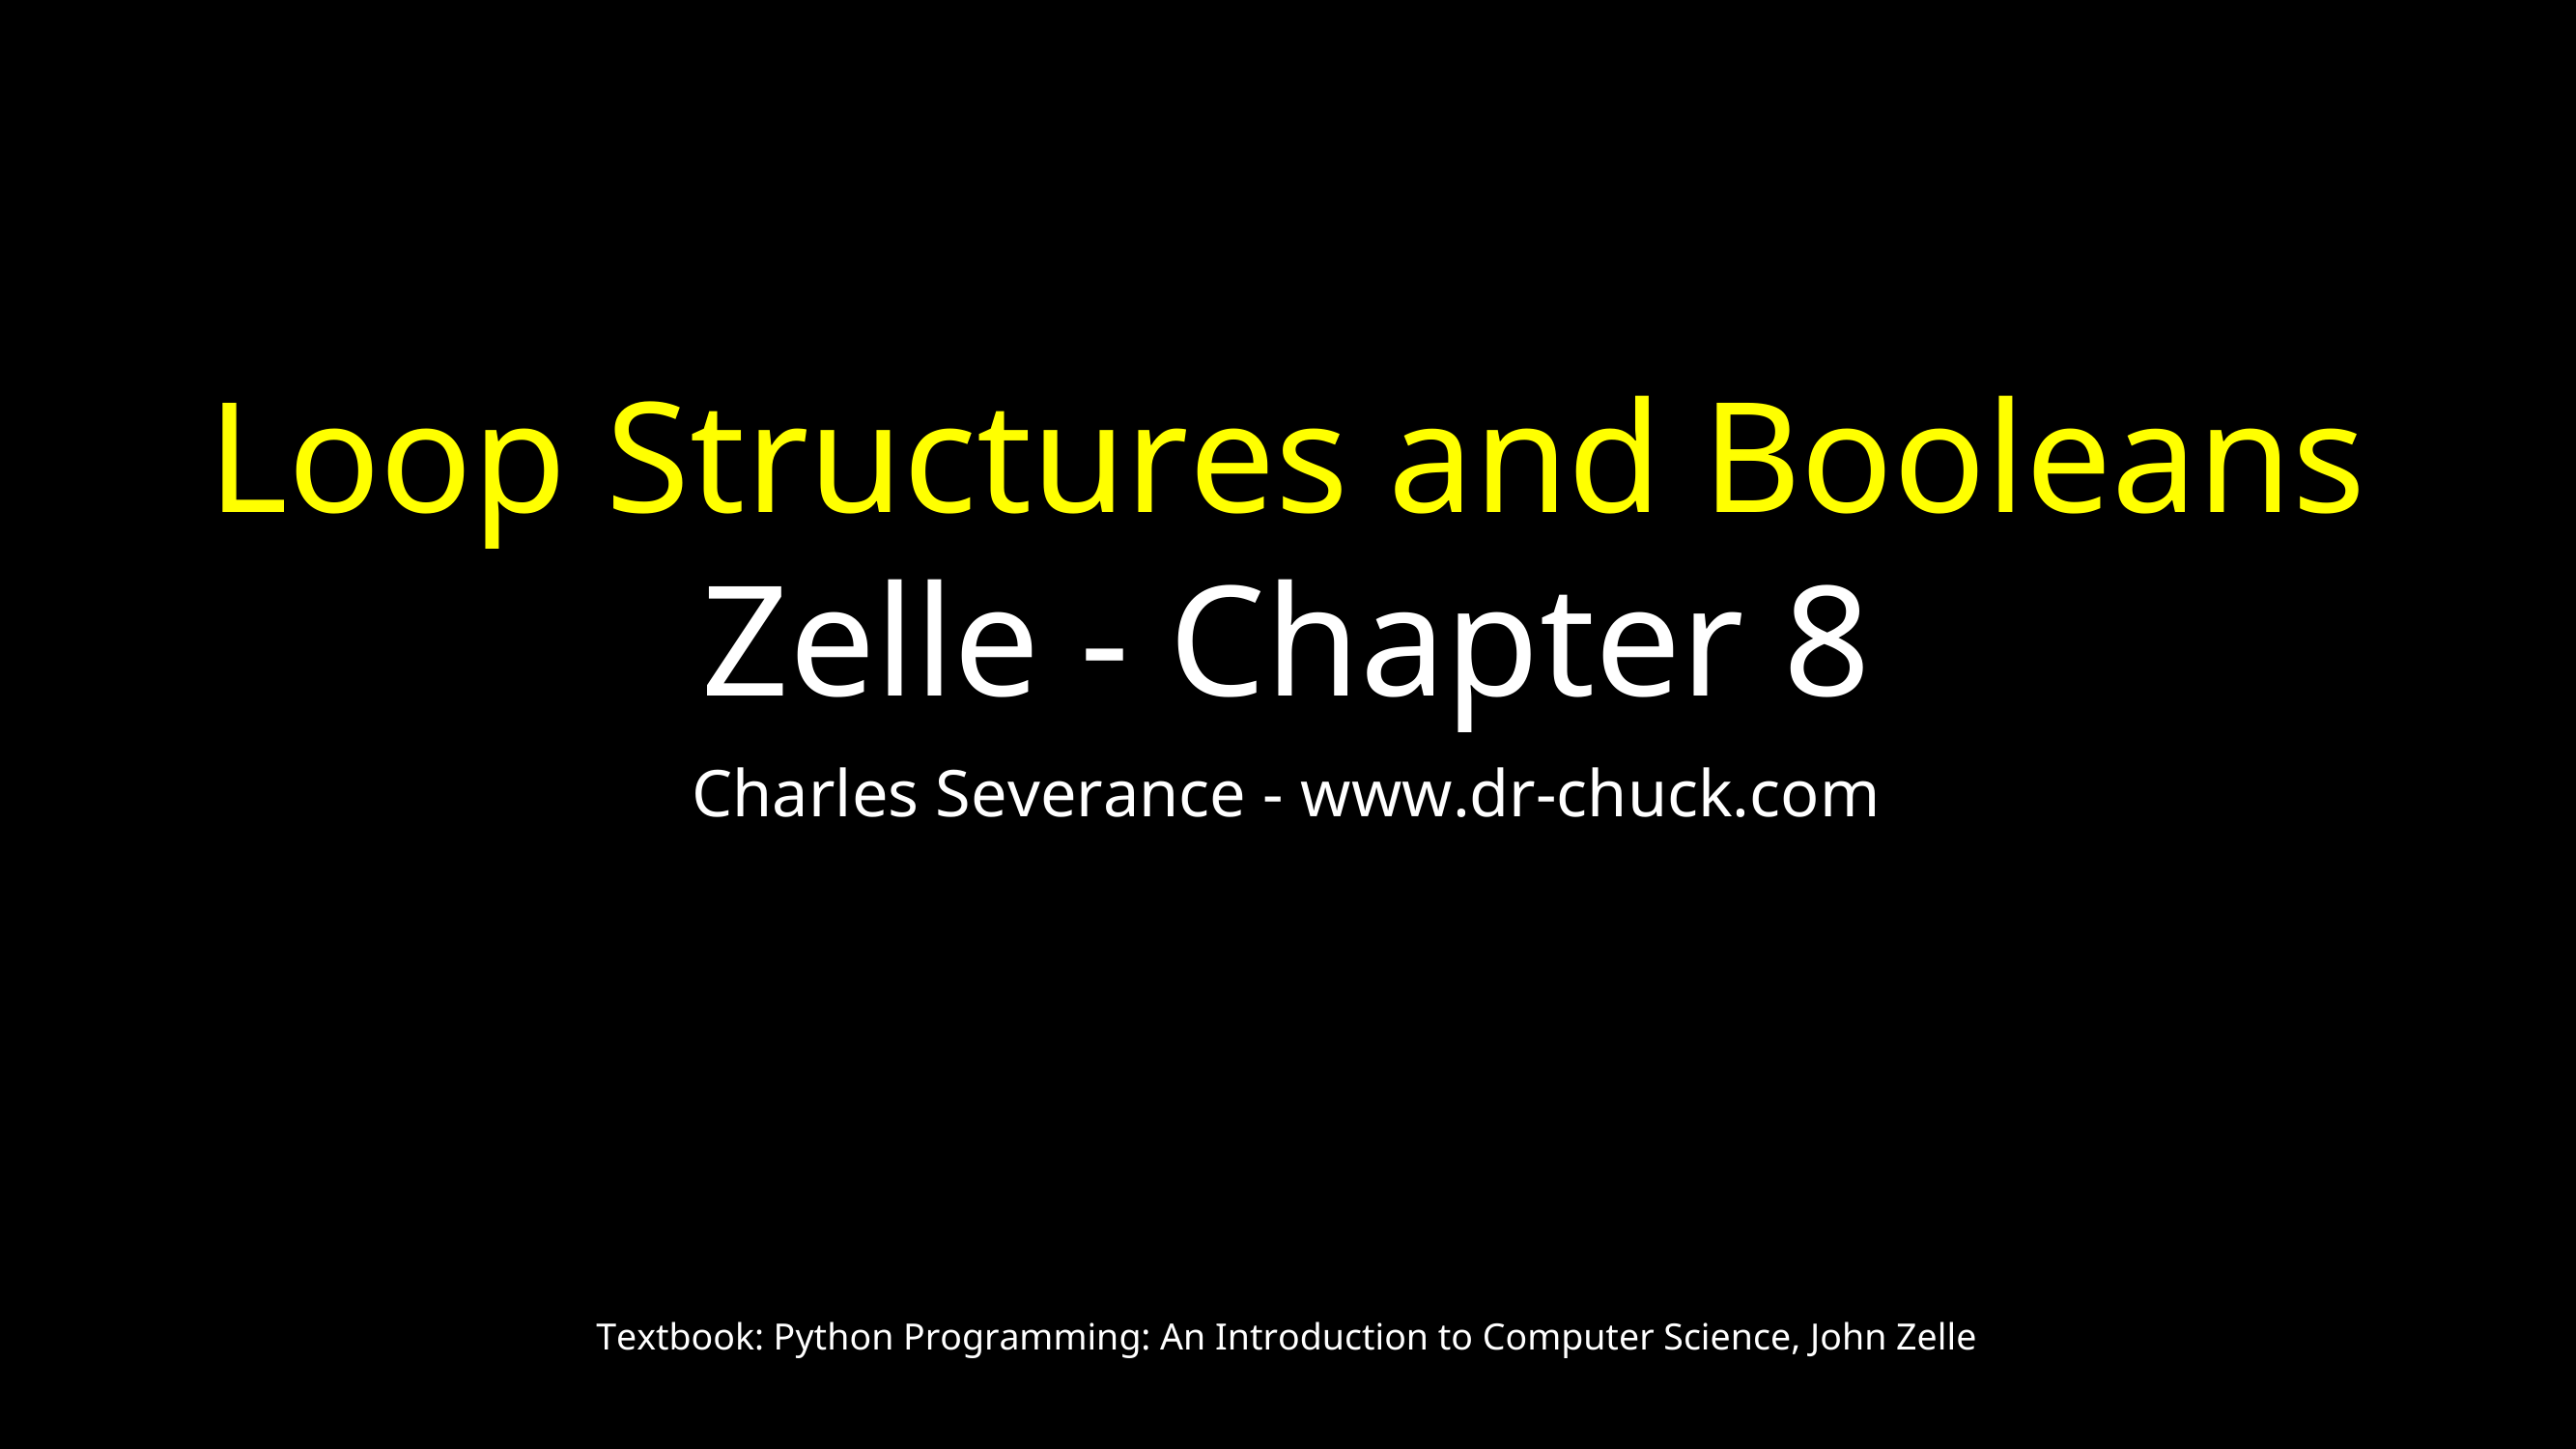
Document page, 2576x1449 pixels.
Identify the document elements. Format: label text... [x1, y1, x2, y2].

list Charles Severance - www.dr-chuck.com [183, 746, 2392, 914]
text_box Textbook: Python Programming: An Introduction to Computer Science, John Zelle [518, 1306, 2056, 1365]
title Loop Structures and Booleans Zelle - Chapter 8 [183, 243, 2392, 733]
